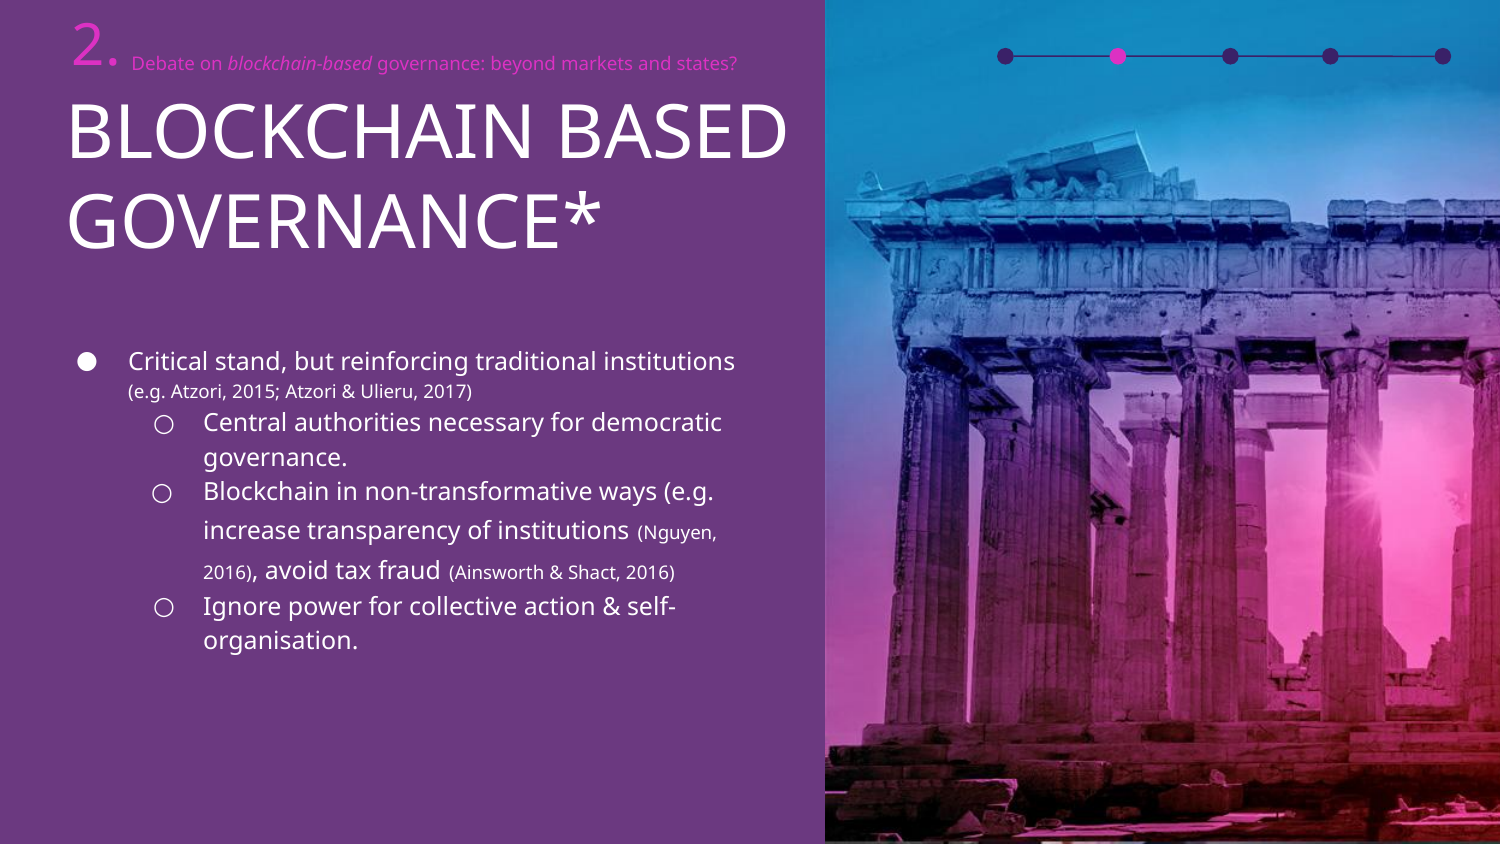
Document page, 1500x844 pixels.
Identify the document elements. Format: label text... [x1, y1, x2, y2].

list Debate on blockchain-based governance: beyond markets and states? [116, 33, 976, 82]
text_box [997, 47, 1014, 65]
title BLOCKCHAIN BASED GOVERNANCE* [50, 68, 948, 186]
text_box [1222, 47, 1239, 65]
list Critical stand, but reinforcing traditional institutions (e.g. Atzori, 2015; Atzori & Ulieru, 2017) Central authorities necessary for democratic governance. Blockchain in non-transformative ways (e.g. increase transparency of institutions (Nguyen, 2016), avoid tax fraud (Ainsworth & Shact, 2016) Ignore power for collective action & self-organisation. [38, 321, 772, 705]
text_box [1434, 47, 1452, 65]
text_box [1109, 47, 1127, 65]
text_box [1322, 47, 1339, 65]
title 2. [56, 0, 165, 98]
picture [825, 0, 1500, 844]
